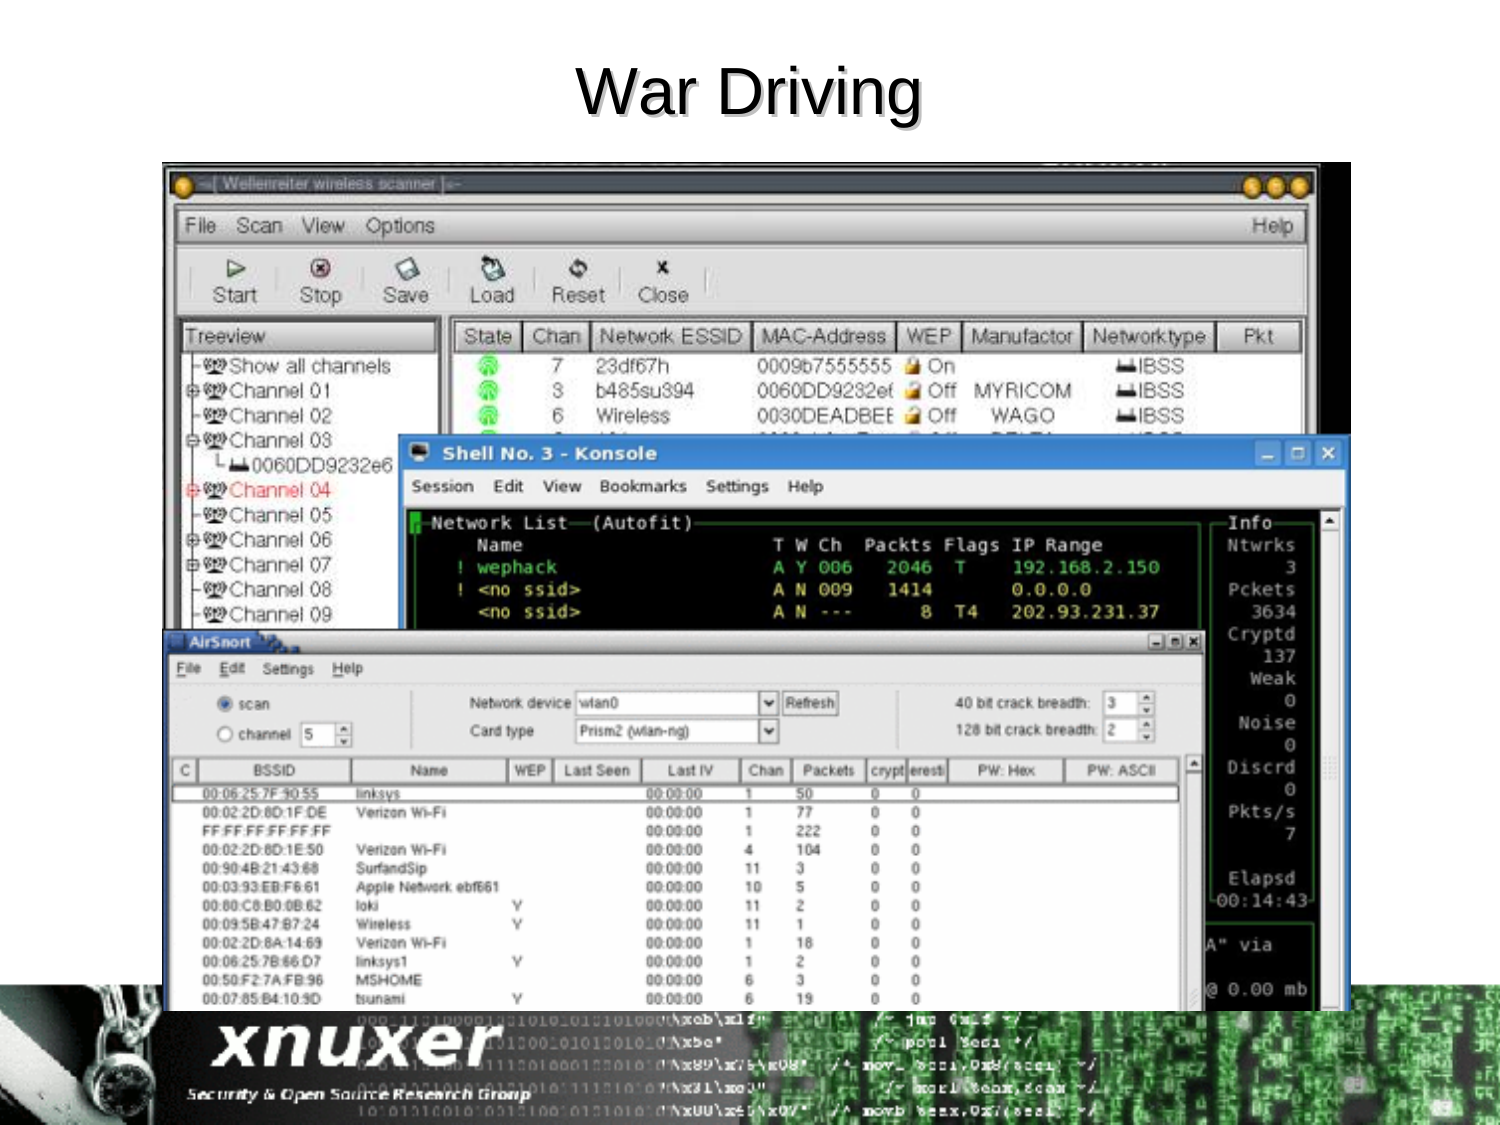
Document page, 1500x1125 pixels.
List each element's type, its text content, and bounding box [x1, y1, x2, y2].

title War Driving [75, 45, 1426, 138]
chart [162, 162, 1351, 1011]
picture [0, 0, 1500, 1125]
